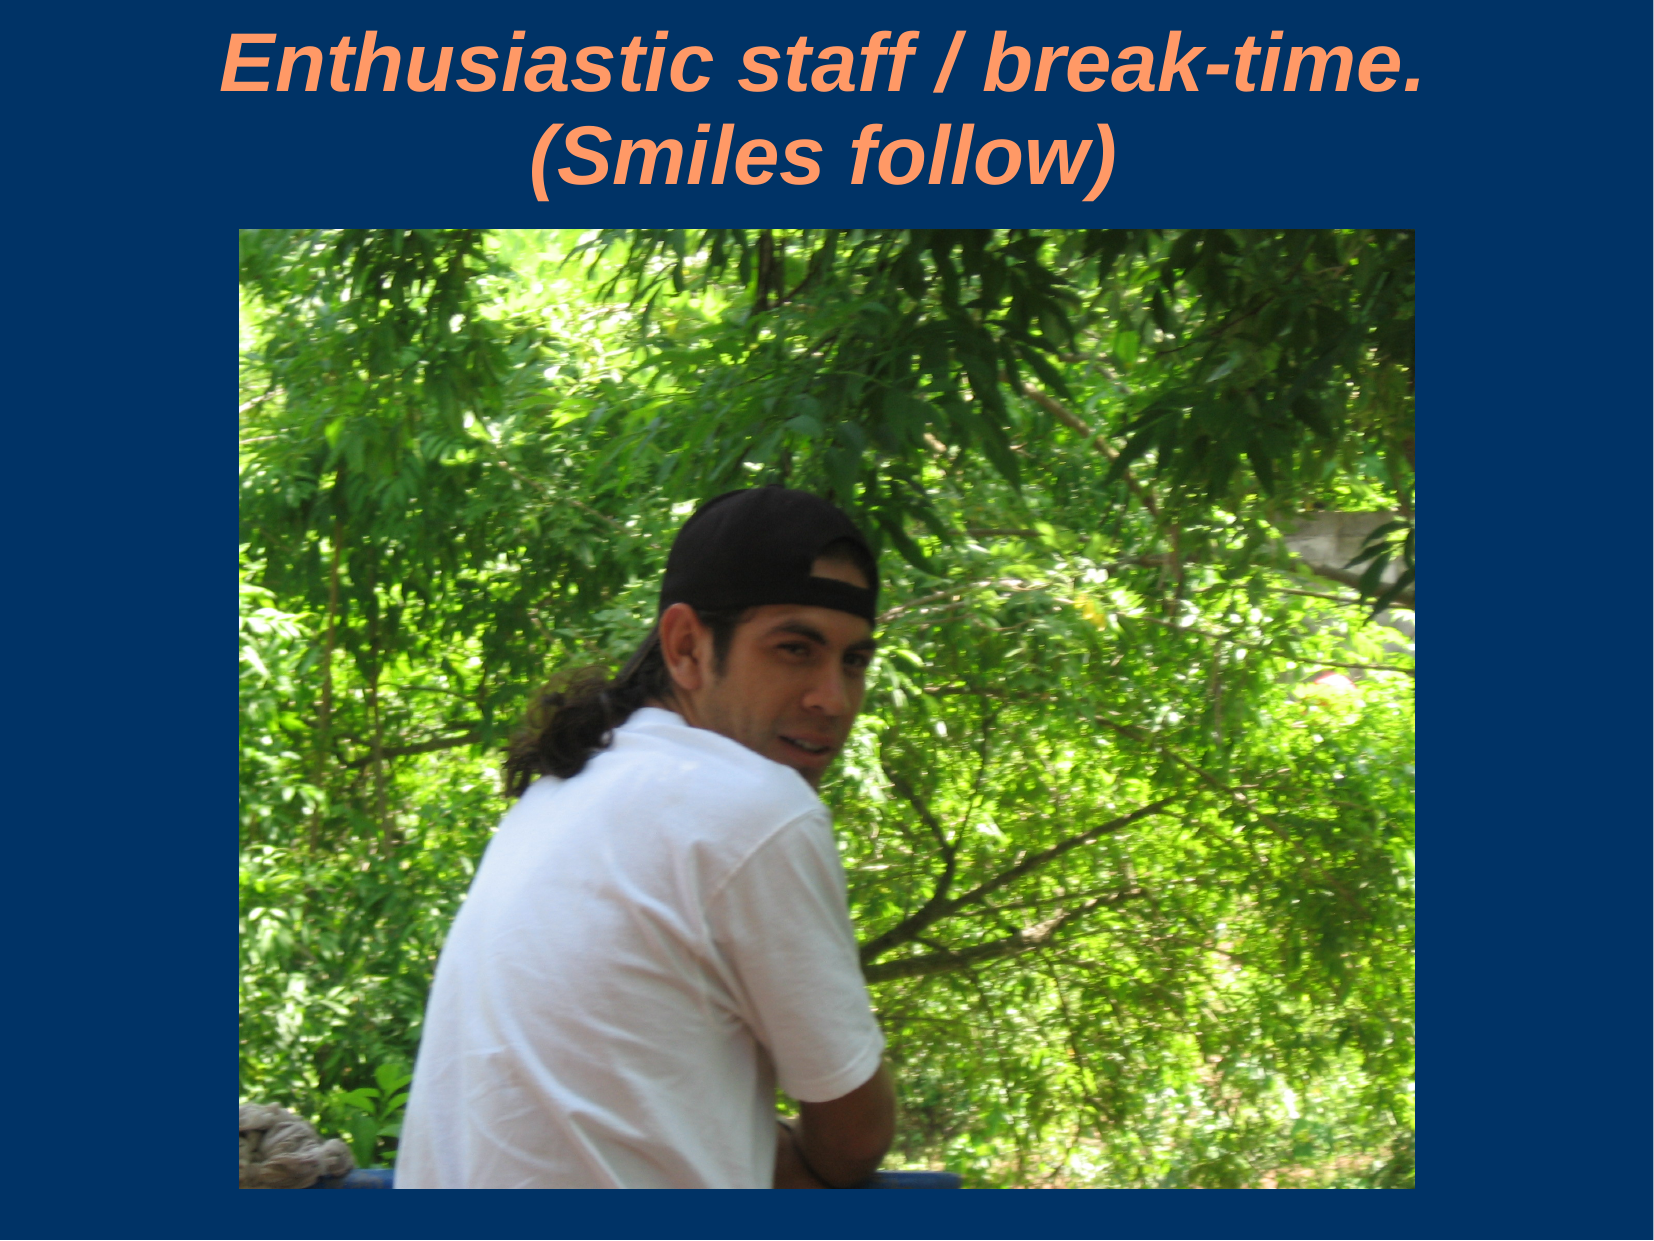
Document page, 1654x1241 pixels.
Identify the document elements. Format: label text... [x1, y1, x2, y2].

picture [239, 235, 1415, 1189]
title Enthusiastic staff / break-time. (Smiles follow) [113, 0, 1534, 235]
